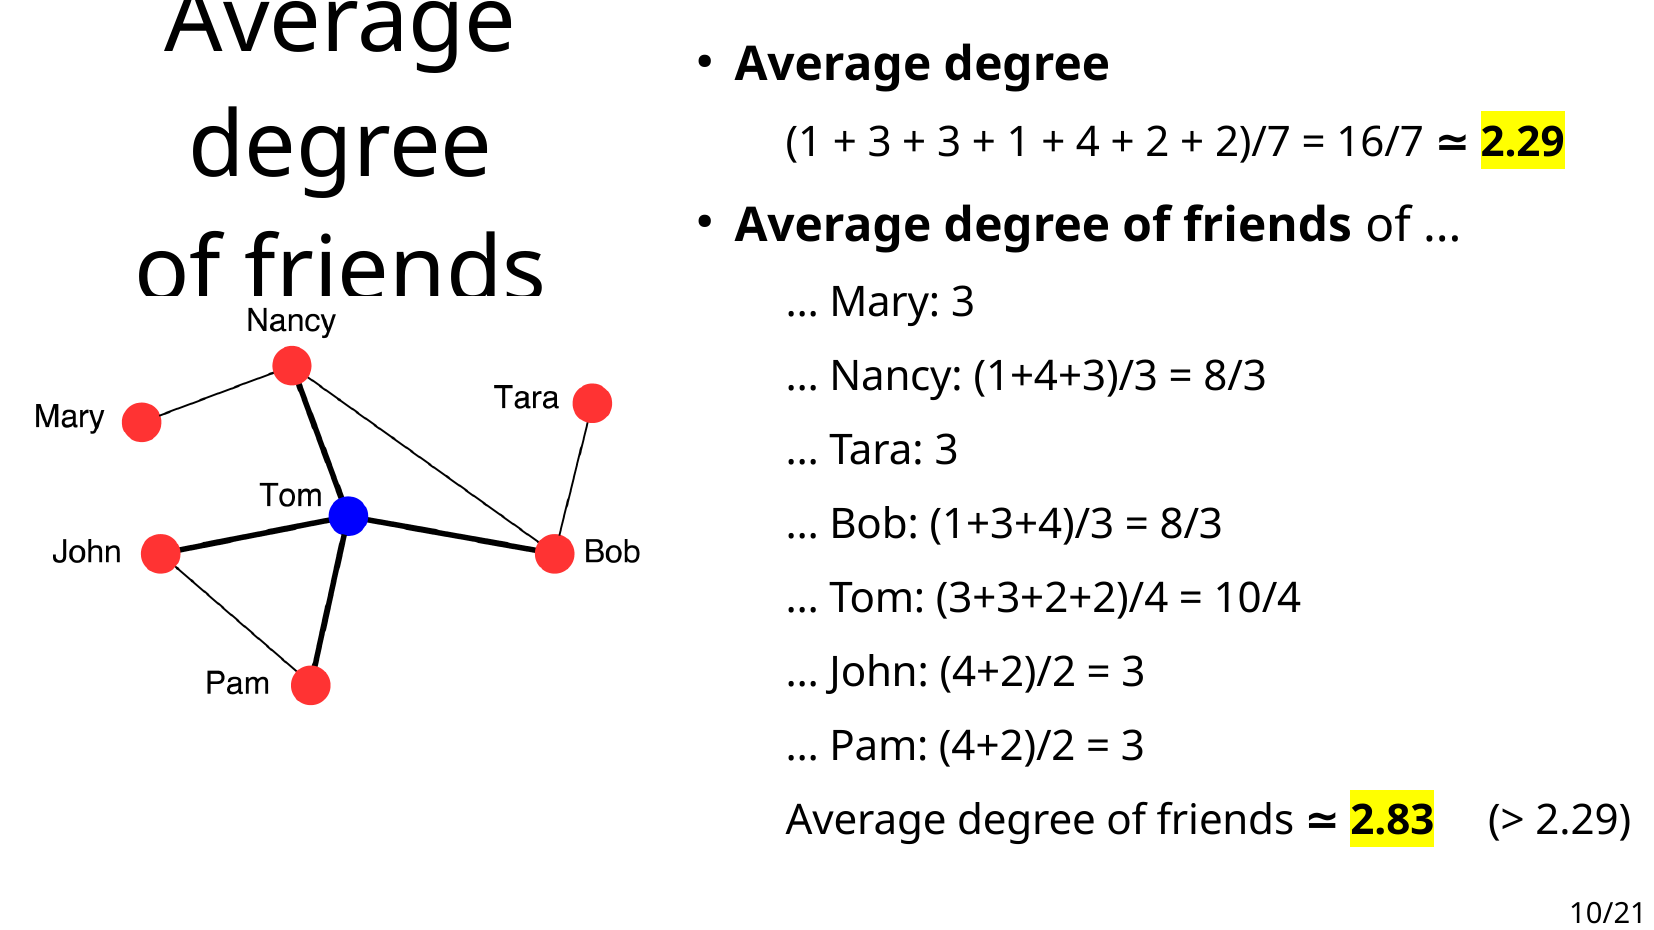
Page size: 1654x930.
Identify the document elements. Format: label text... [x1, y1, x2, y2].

title Average degree of friends [21, 11, 661, 270]
picture [30, 296, 648, 711]
list Average degree (1 + 3 + 3 + 1 + 4 + 2 + 2)/7 = 16/7 ≃ 2.29 Average degree of friends of ... … Mary: 3 … Nancy: (1+4+3)/3 = 8/3 … Tara: 3 … Bob: (1+3+4)/3 = 8/3 … Tom: (3+3+2+2)/4 = 10/4 … John: (4+2)/2 = 3 … Pam: (4+2)/2 = 3 Average degree of friends ≃ 2.83 (> 2.29) [683, 29, 1644, 888]
